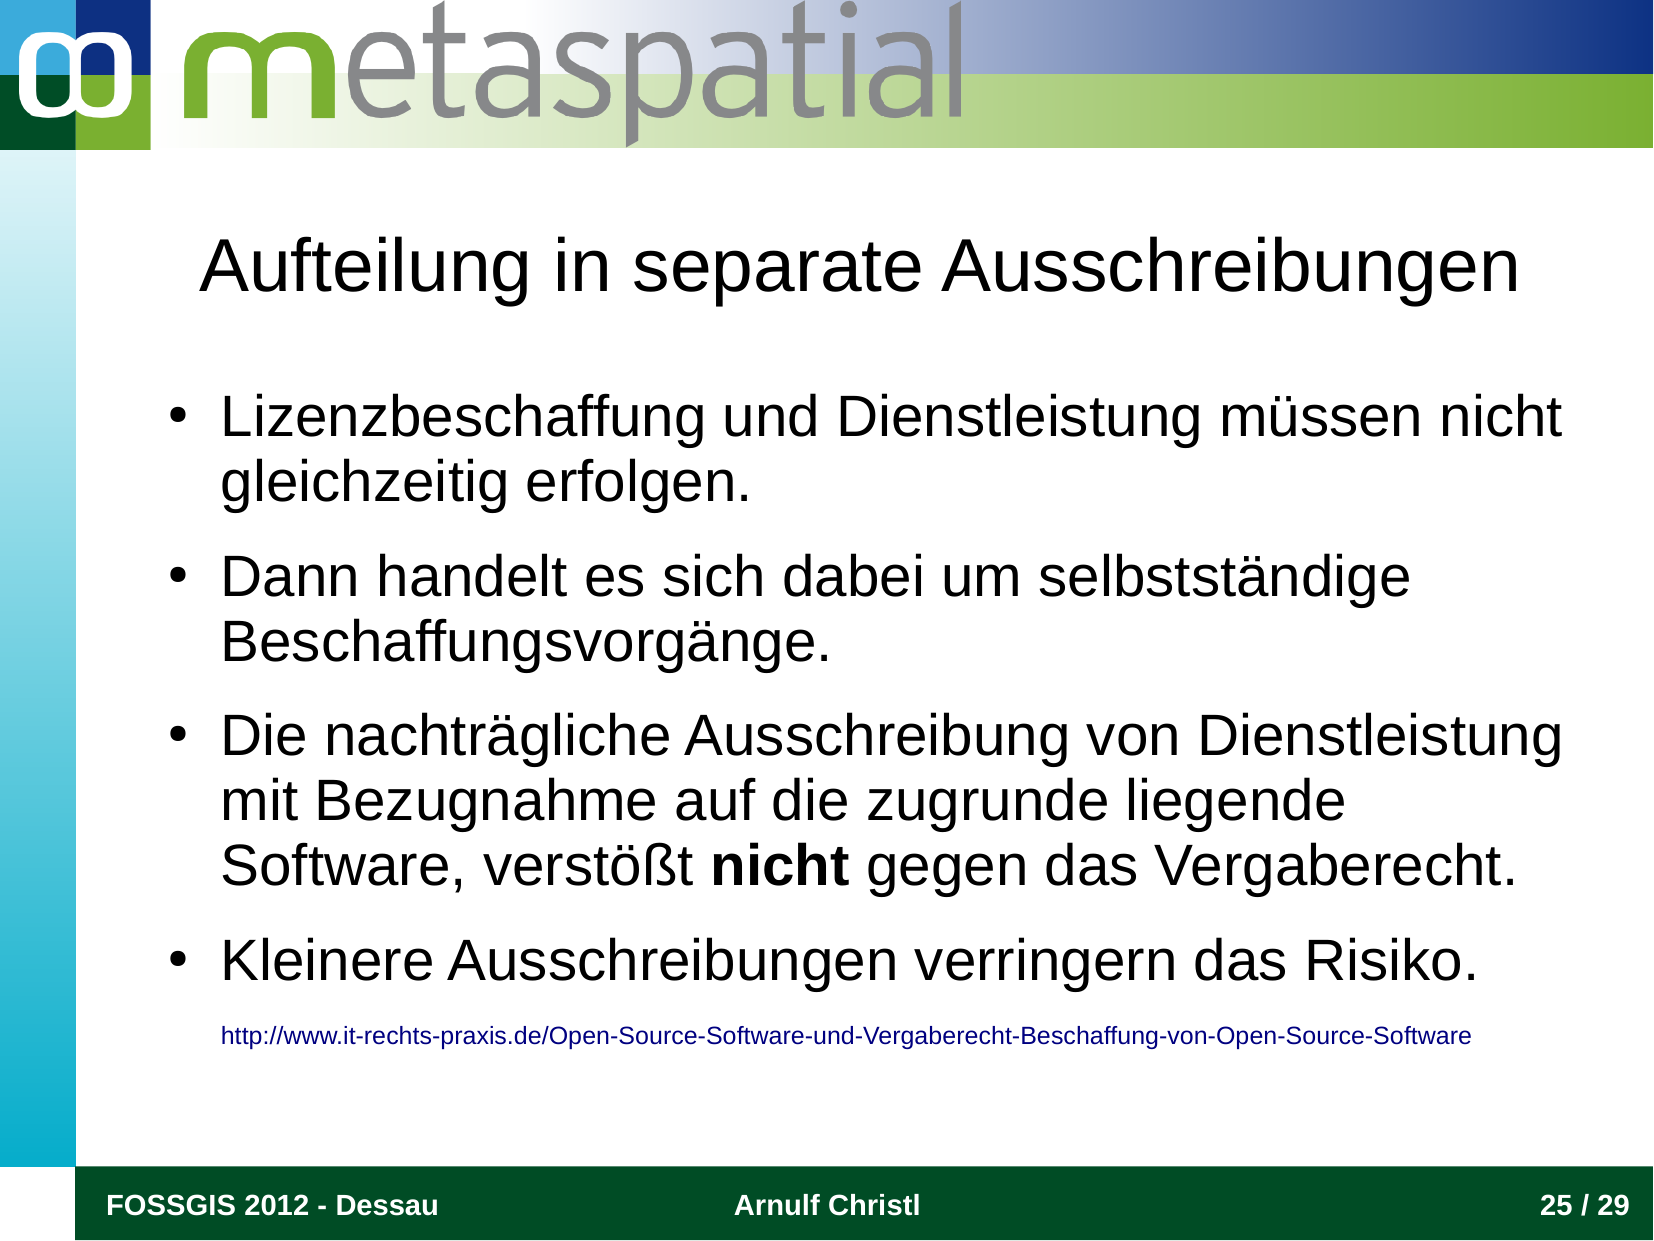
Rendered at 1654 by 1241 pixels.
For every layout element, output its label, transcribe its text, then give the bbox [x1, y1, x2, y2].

picture [0, 0, 961, 150]
title Aufteilung in separate Ausschreibungen [150, 161, 1571, 369]
list Lizenzbeschaffung und Dienstleistung müssen nicht gleichzeitig erfolgen. Dann handelt es sich dabei um selbstständige Beschaffungsvorgänge. Die nachträgliche Ausschreibung von Dienstleistung mit Bezugnahme auf die zugrunde liegende Software, verstößt nicht gegen das Vergaberecht. Kleinere Ausschreibungen verringern das Risiko. http://www.it-rechts-praxis.de/Open-Source-Software-und-Vergaberecht-Beschaffung-von-Open-Source-Software [150, 383, 1571, 1126]
